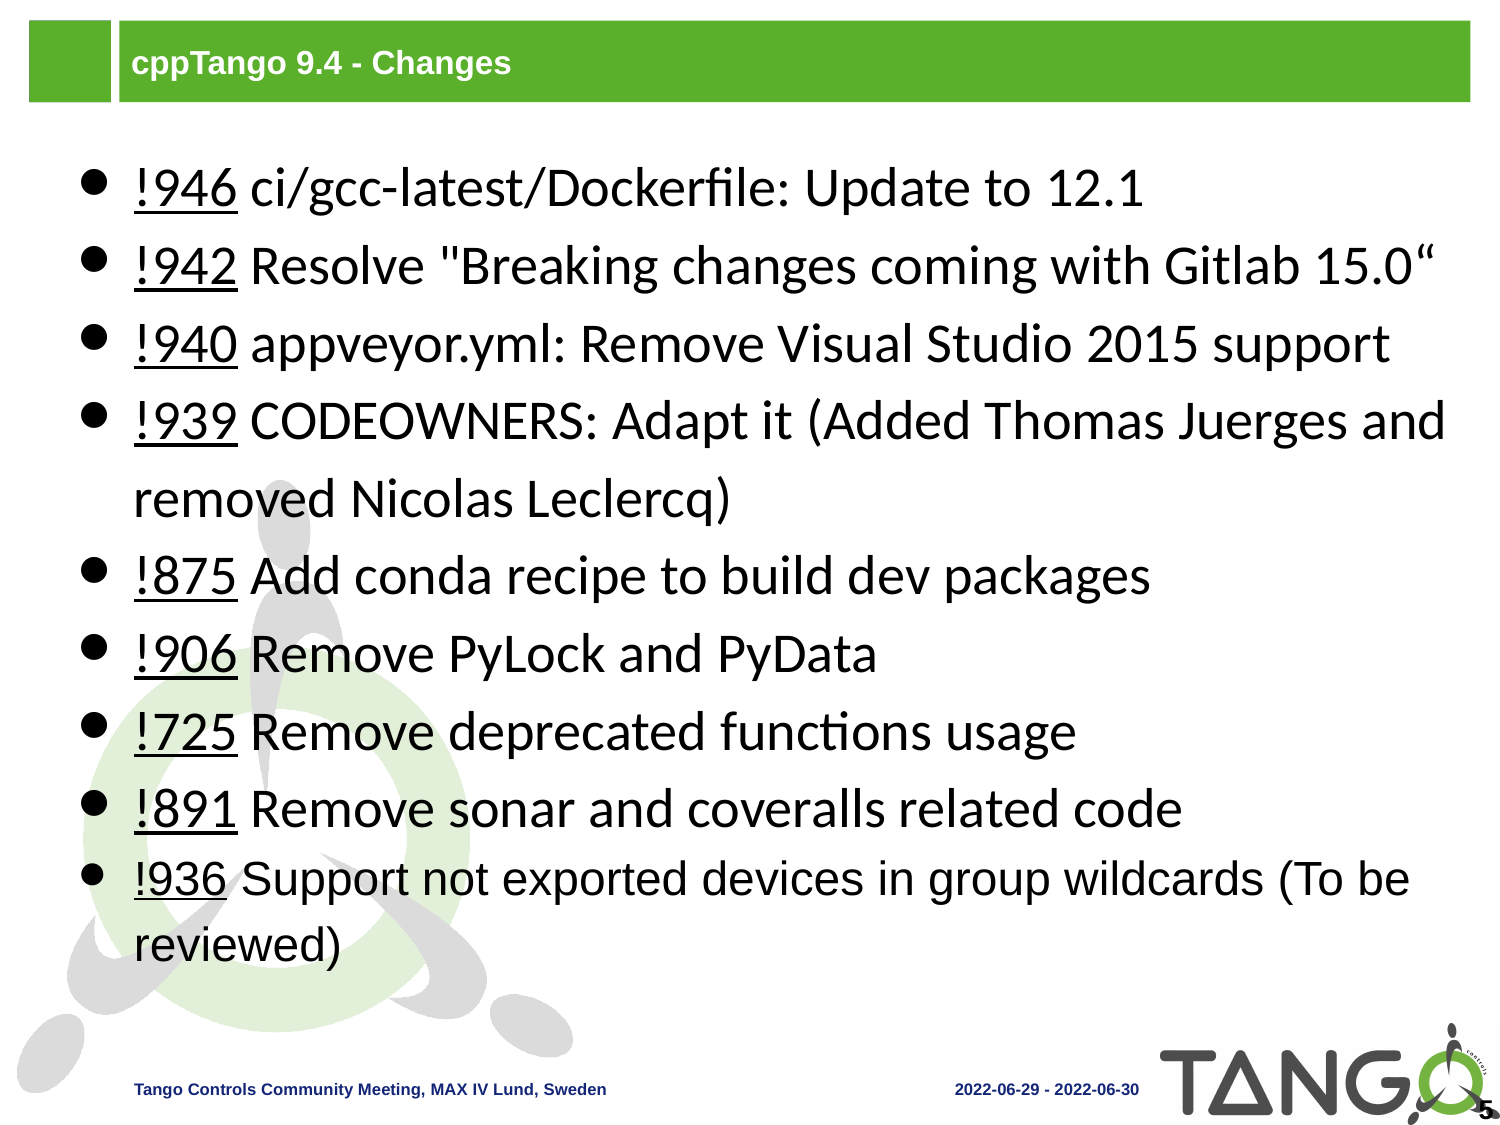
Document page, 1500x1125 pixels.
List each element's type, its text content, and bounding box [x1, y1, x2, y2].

picture [17, 480, 573, 1093]
title cppTango 9.4 - Changes [119, 20, 1471, 103]
text_box !946 ci/gcc-latest/Dockerfile: Update to 12.1 !942 Resolve "Breaking changes coming with Gitlab 15.0“ !940 appveyor.yml: Remove Visual Studio 2015 support !939 CODEOWNERS: Adapt it (Added Thomas Juerges and removed Nicolas Leclercq) !875 Add conda recipe to build dev packages !906 Remove PyLock and PyData !725 Remove deprecated functions usage !891 Remove sonar and coveralls related code !936 Support not exported devices in group wildcards (To be reviewed) [44, 125, 1494, 986]
slide_number <number> [1403, 1038, 1494, 1125]
picture [1160, 1023, 1500, 1125]
